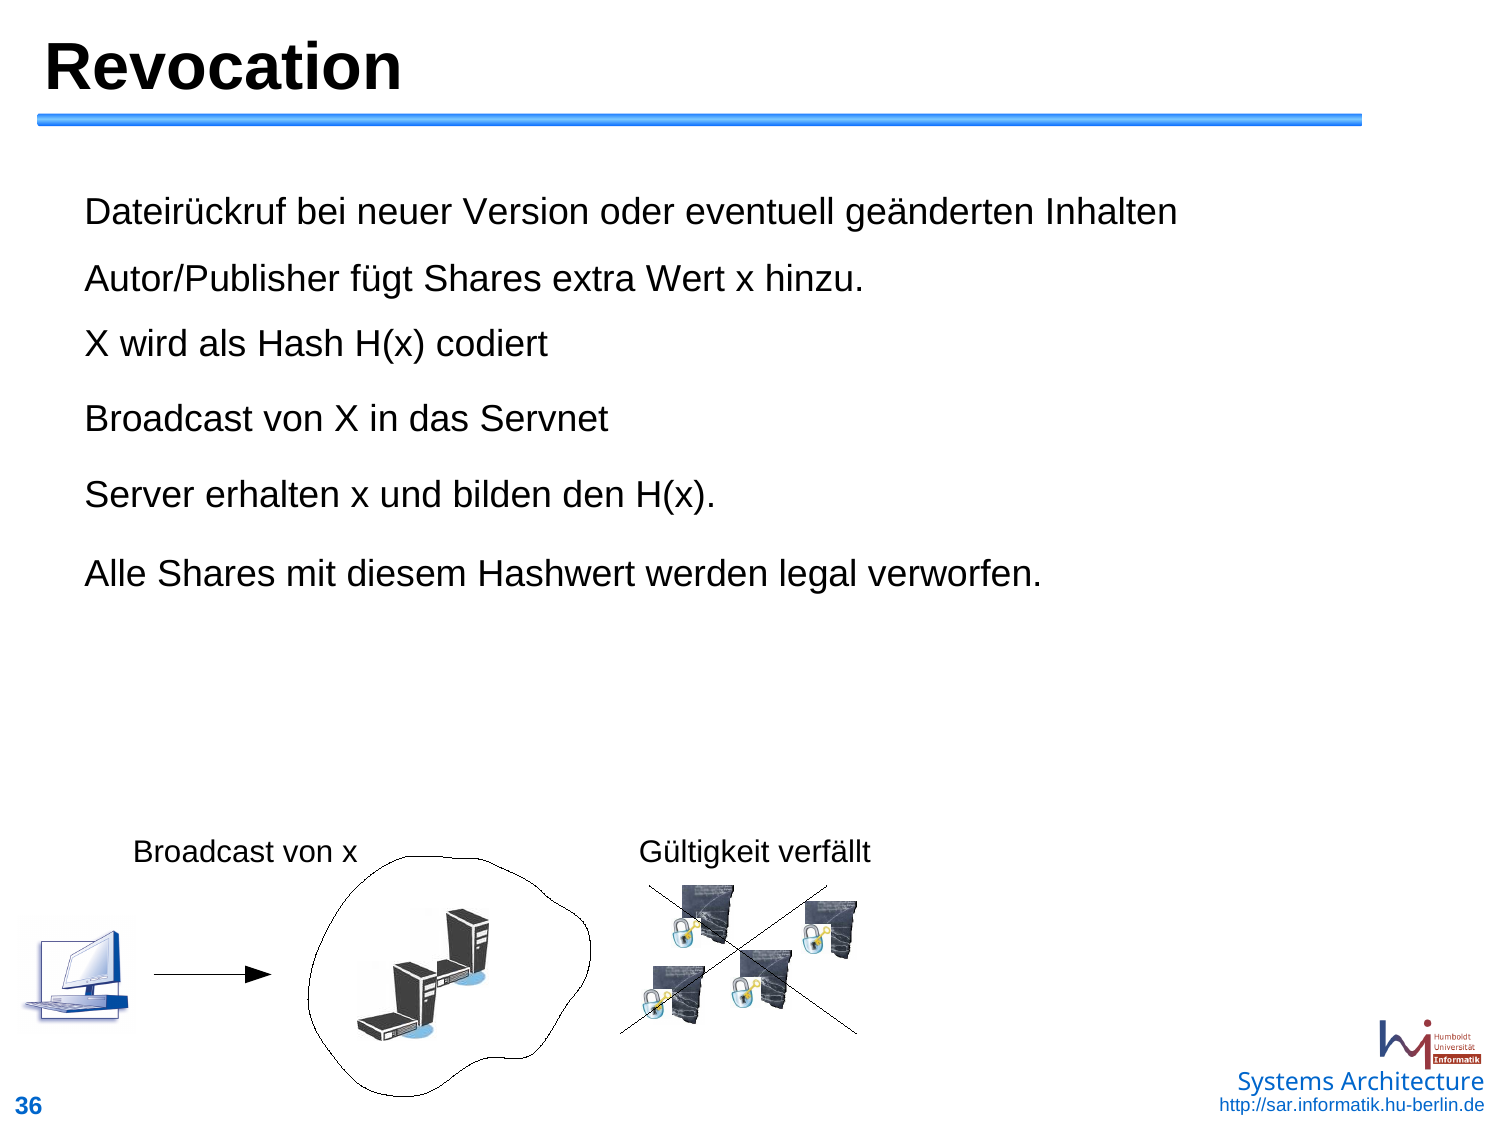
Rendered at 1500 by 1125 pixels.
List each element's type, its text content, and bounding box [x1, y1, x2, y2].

picture [17, 915, 136, 1034]
text_box Broadcast von X in das Servnet [59, 389, 633, 447]
text_box Alle Shares mit diesem Hashwert werden legal verworfen. [59, 545, 1066, 603]
picture [1376, 1016, 1483, 1071]
picture [730, 950, 792, 1010]
text_box X wird als Hash H(x) codiert [59, 315, 572, 373]
picture [641, 966, 705, 1025]
title Revocation [29, 20, 1500, 114]
picture [801, 901, 857, 960]
picture [357, 908, 489, 1041]
text_box Dateirückruf bei neuer Version oder eventuell geänderten Inhalten [59, 183, 1213, 240]
picture [671, 885, 734, 949]
text_box Gültigkeit verfällt [624, 826, 886, 877]
text_box Autor/Publisher fügt Shares extra Wert x hinzu. [59, 250, 889, 308]
text_box Server erhalten x und bilden den H(x). [59, 466, 751, 524]
text_box Broadcast von x [118, 826, 373, 877]
